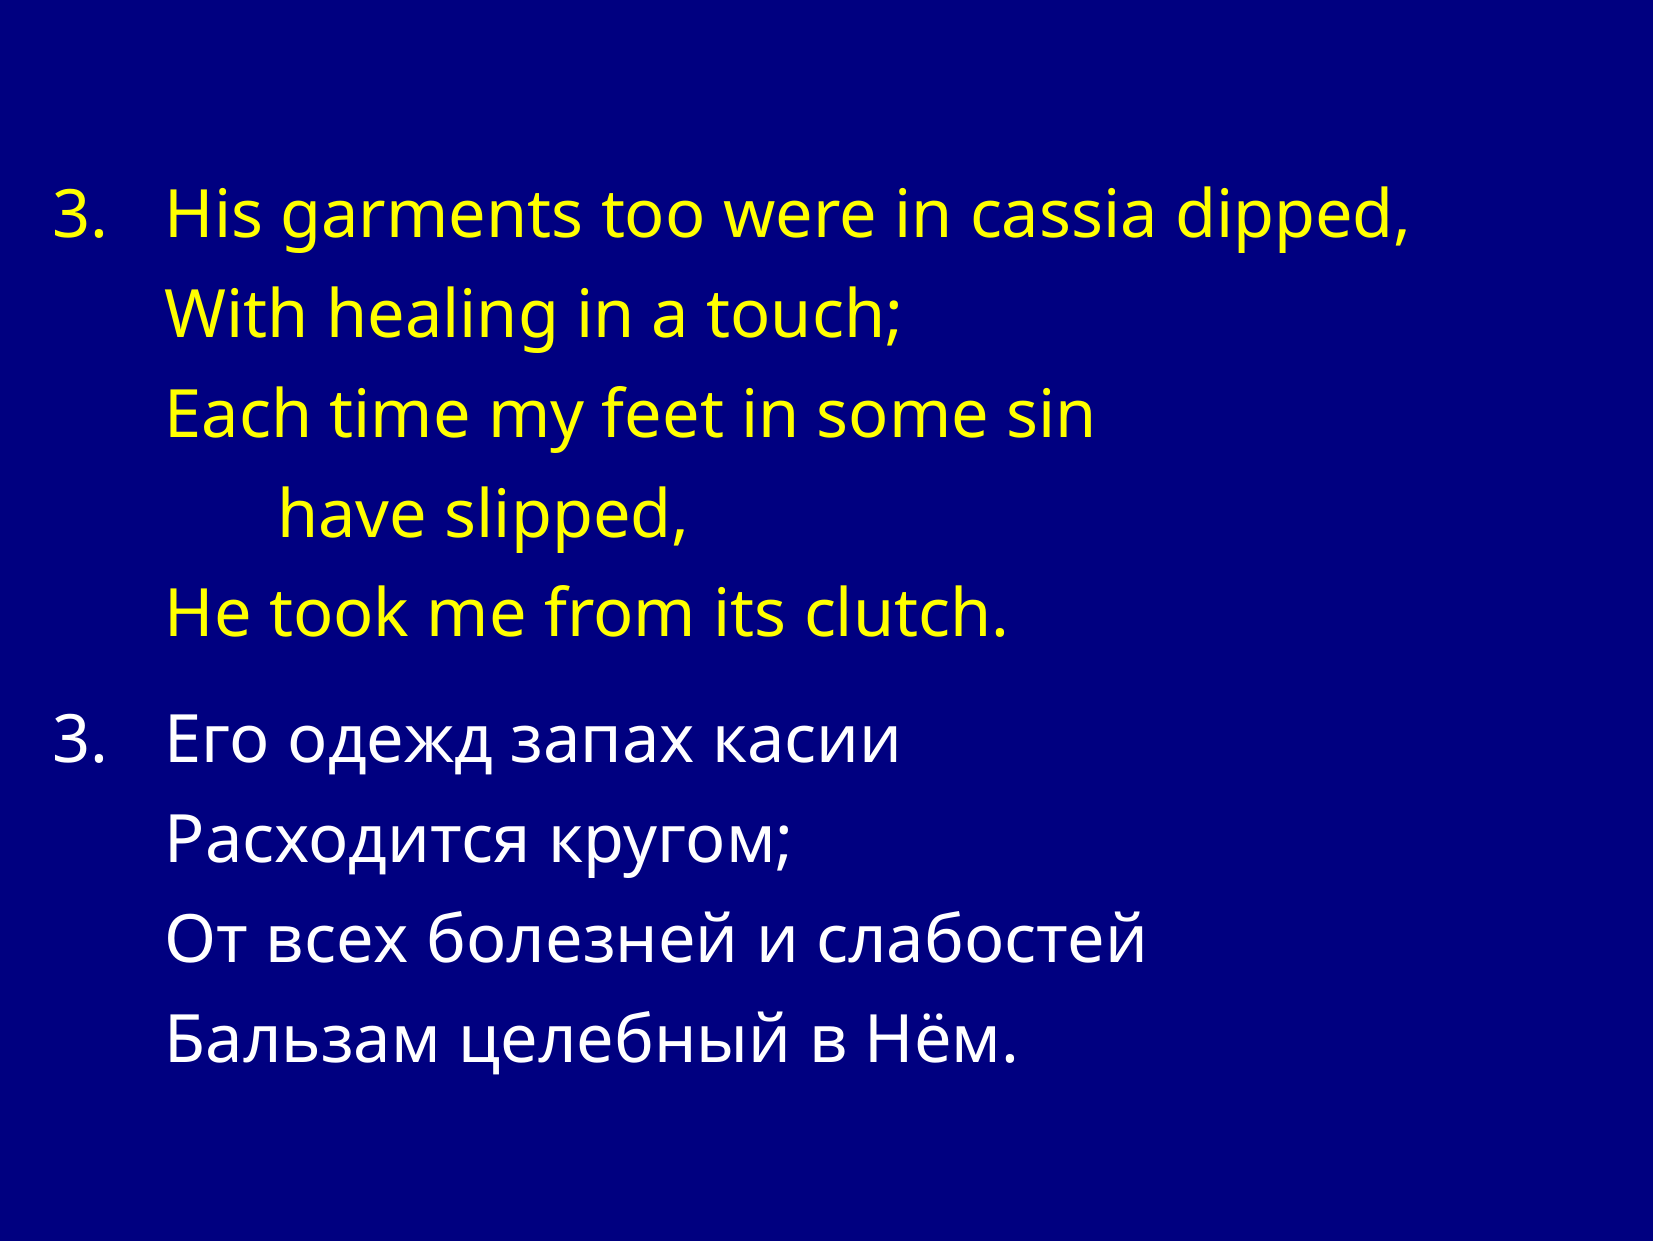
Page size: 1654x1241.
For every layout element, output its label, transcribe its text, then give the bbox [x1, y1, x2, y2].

text_box 3. His garments too were in cassia dipped, With healing in a touch; Each time my feet in some sin have slipped, He took me from its clutch. [37, 150, 1651, 638]
text_box 3. Его одежд запах касии Расходится кругом; От всех болезней и слабостей Бальзам целебный в Нём. [37, 675, 1651, 1163]
